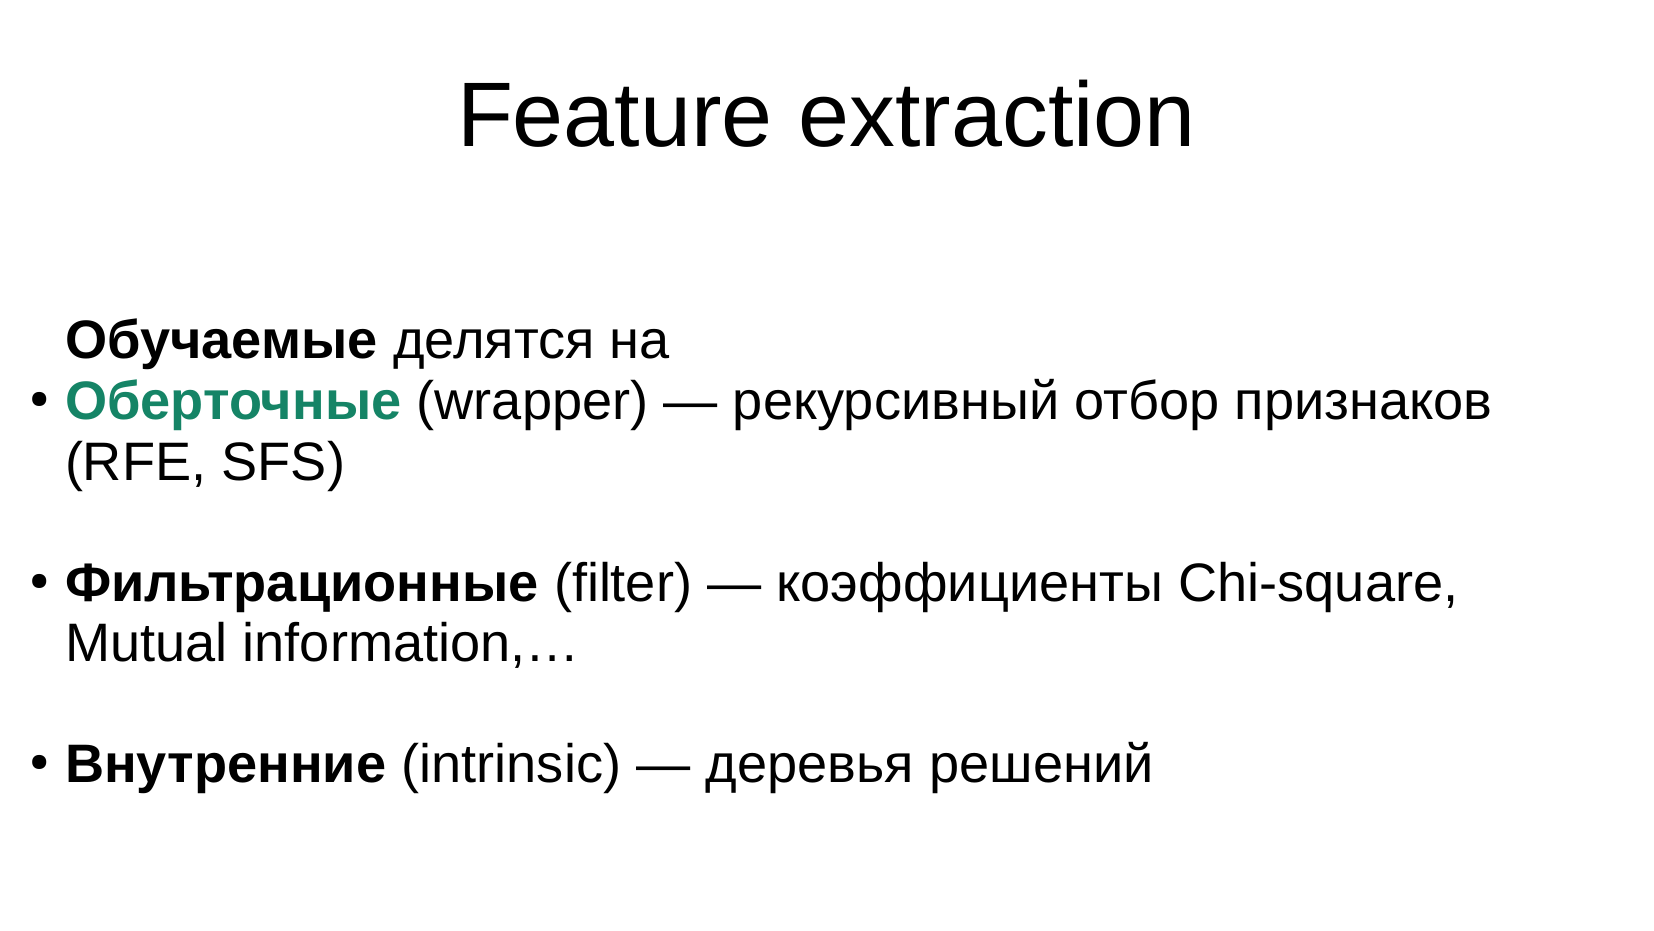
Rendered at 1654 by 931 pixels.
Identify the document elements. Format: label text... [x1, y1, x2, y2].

title Feature extraction [82, 37, 1571, 188]
subtitle Обучаемые делятся на Оберточные (wrapper) — рекурсивный отбор признаков (RFE, SFS) Фильтрационные (filter) — коэффициенты Chi-square, Mutual information,… Внутренние (intrinsic) — деревья решений [29, 188, 1625, 916]
